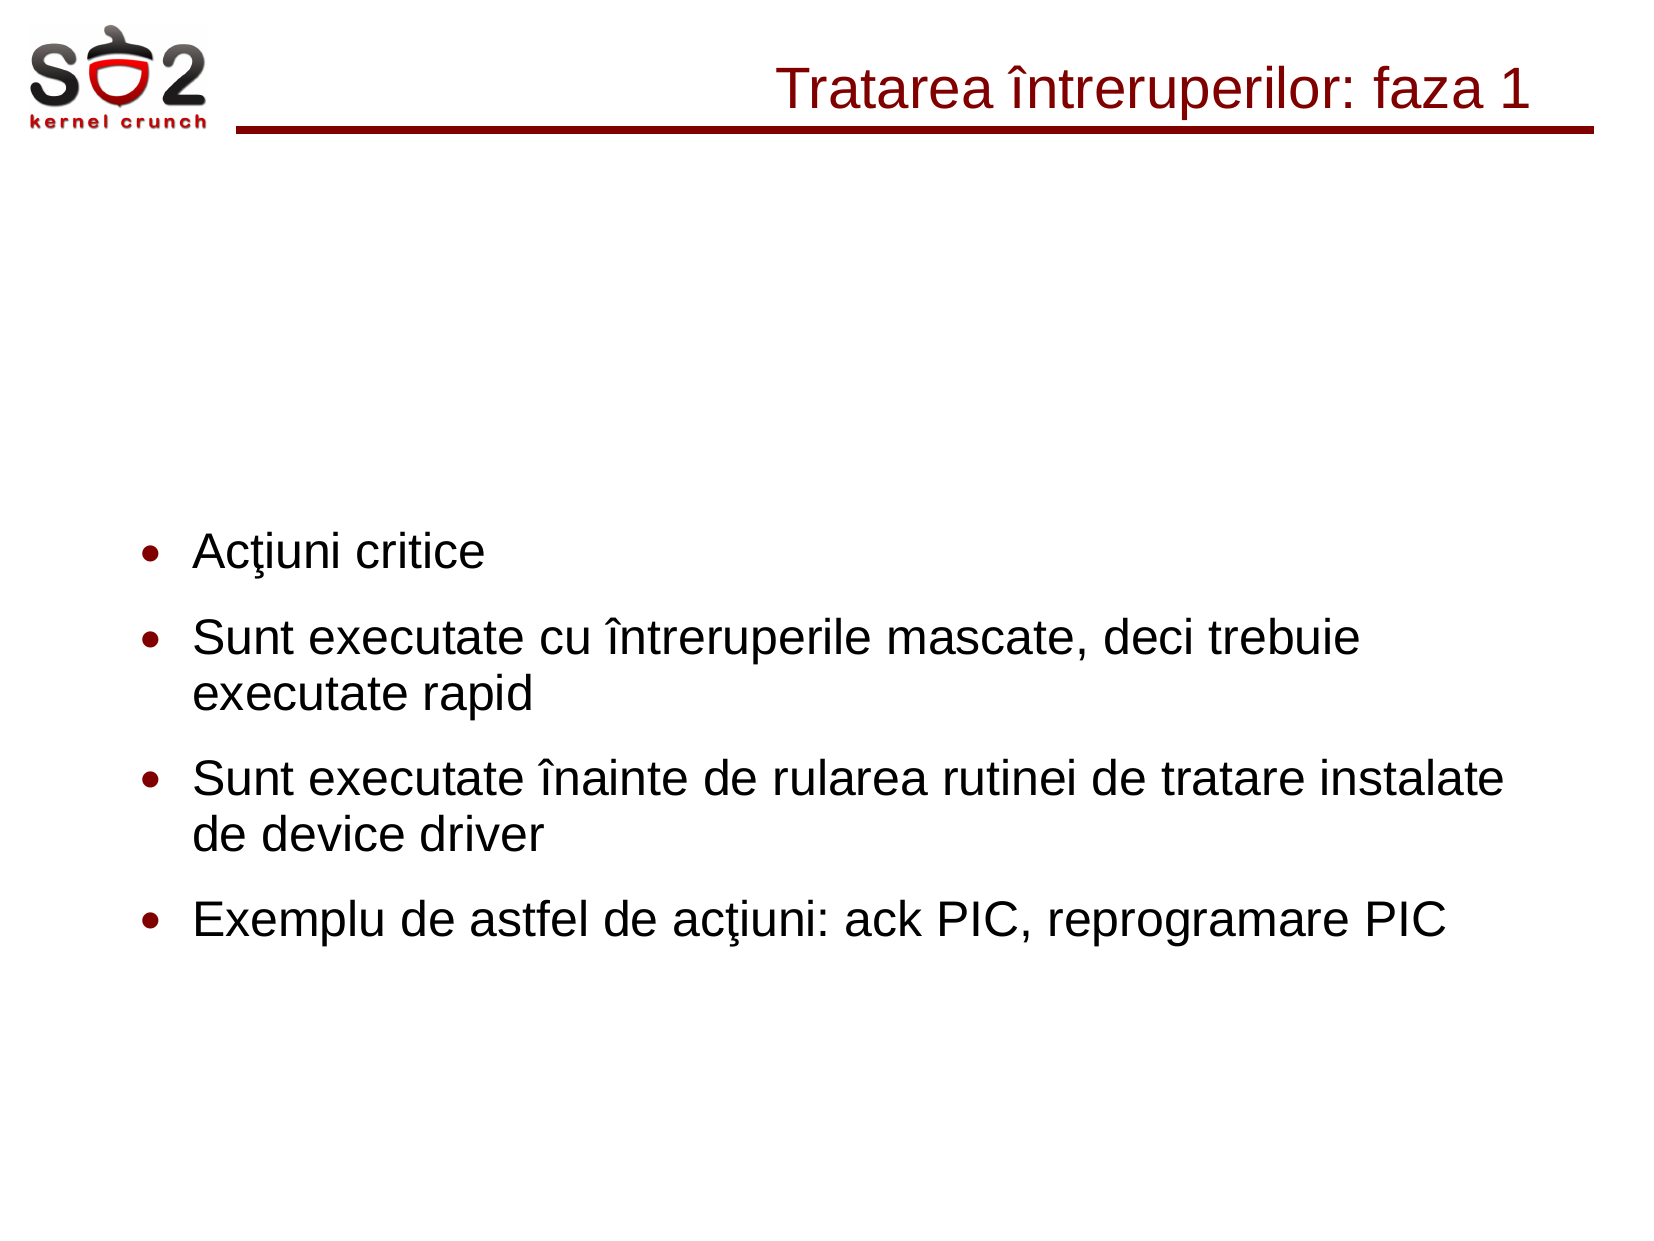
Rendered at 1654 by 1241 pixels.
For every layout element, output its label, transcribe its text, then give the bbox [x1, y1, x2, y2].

list Acţiuni critice Sunt executate cu întreruperile mascate, deci trebuie executate rapid Sunt executate înainte de rularea rutinei de tratare instalate de device driver Exemplu de astfel de acţiuni: ack PIC, reprogramare PIC [121, 344, 1534, 1126]
picture [29, 23, 121, 130]
title Tratarea întreruperilor: faza 1 [121, 0, 1534, 178]
